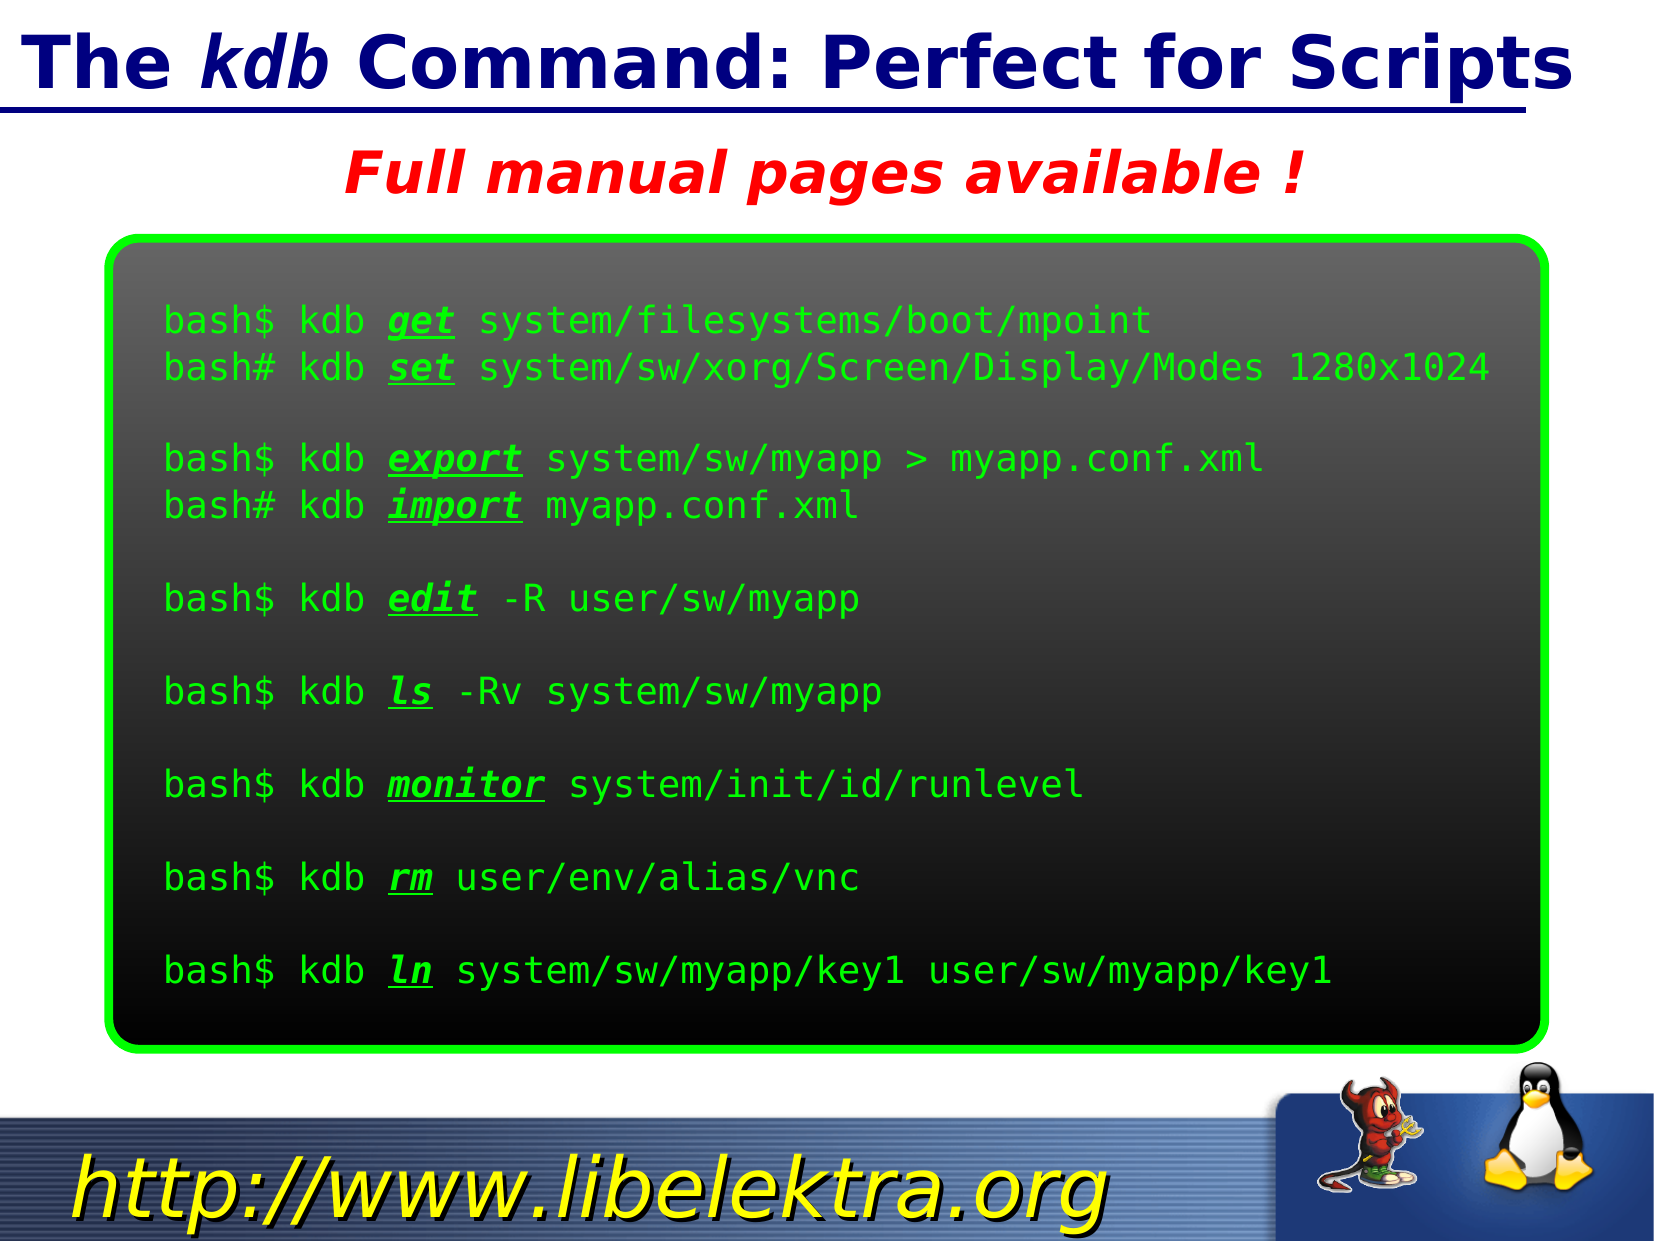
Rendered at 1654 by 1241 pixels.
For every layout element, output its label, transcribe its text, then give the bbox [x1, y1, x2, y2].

text_box The kdb Command: Perfect for Scripts [21, 14, 1611, 111]
picture [0, 1061, 1654, 1241]
text_box [108, 238, 1545, 1050]
text_box bash$ kdb get system/filesystems/boot/mpoint bash# kdb set system/sw/xorg/Screen/Display/Modes 1280x1024 bash$ kdb export system/sw/myapp > myapp.conf.xml bash# kdb import myapp.conf.xml bash$ kdb edit -R user/sw/myapp bash$ kdb ls -Rv system/sw/myapp bash$ kdb monitor system/init/id/runlevel bash$ kdb rm user/env/alias/vnc bash$ kdb ln system/sw/myapp/key1 user/sw/myapp/key1 [162, 296, 1514, 995]
text_box Full manual pages available ! [344, 135, 1310, 203]
